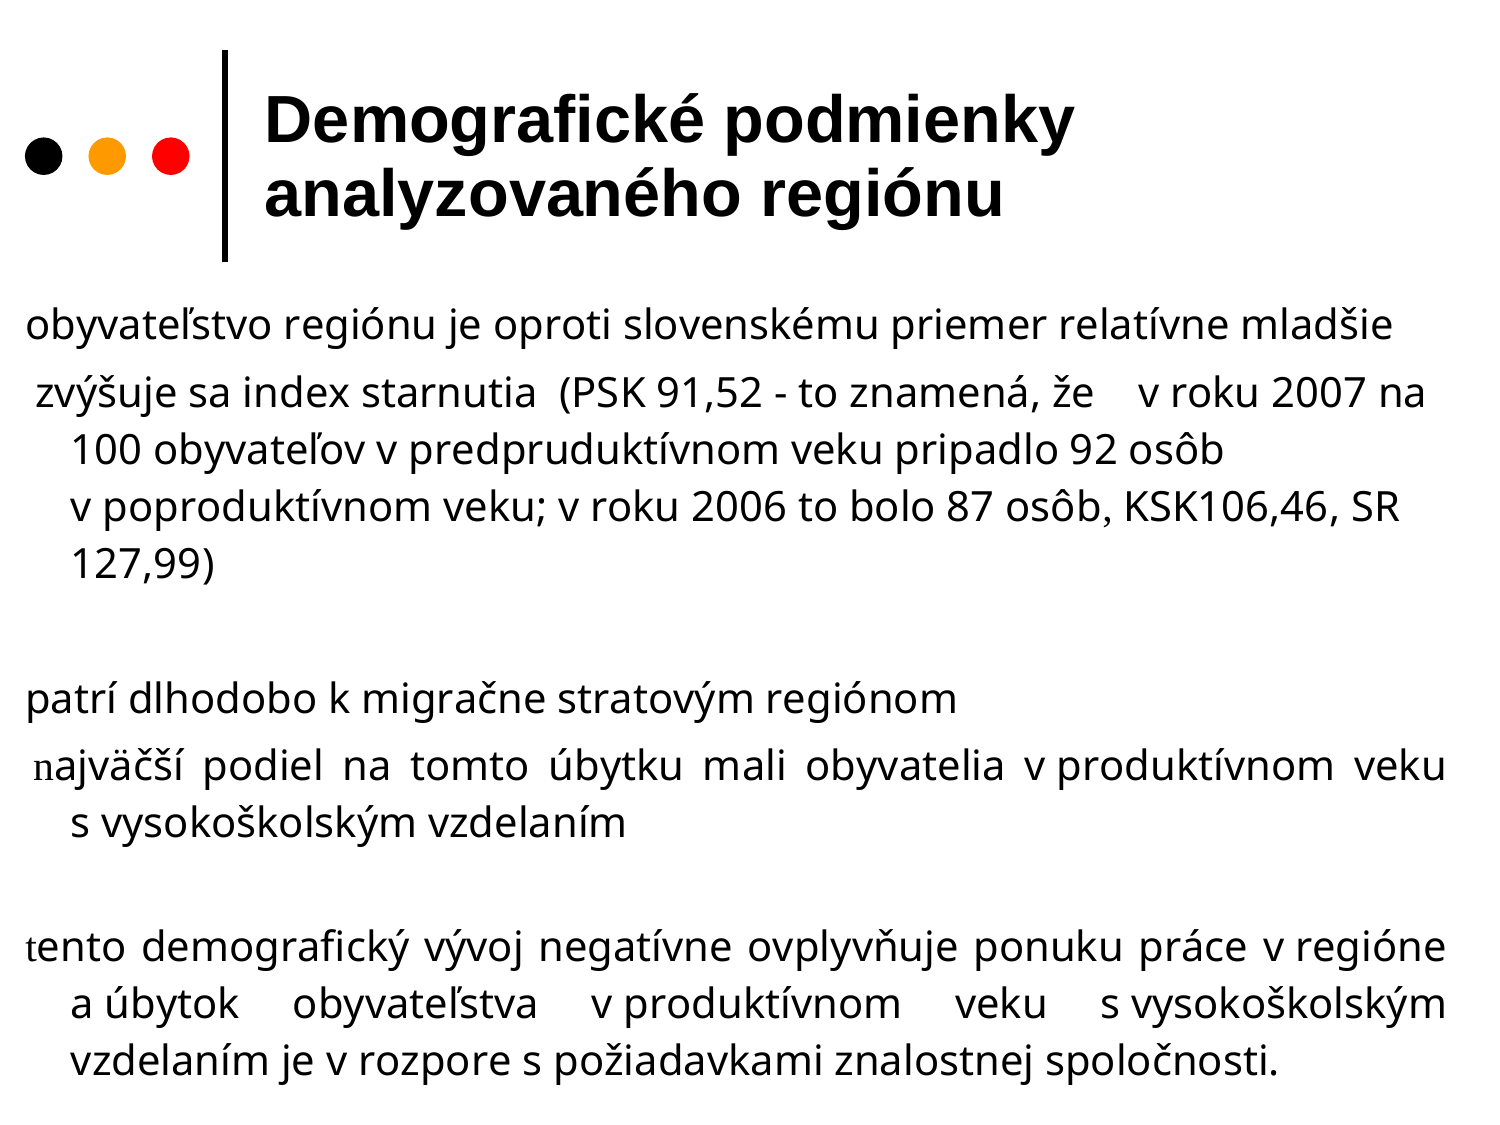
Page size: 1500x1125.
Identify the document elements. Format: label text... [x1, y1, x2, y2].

title Demografické podmienky analyzovaného regiónu [249, 37, 1401, 276]
list obyvateľstvo regiónu je oproti slovenskému priemer relatívne mladšie zvýšuje sa index starnutia (PSK 91,52 - to znamená, že v roku 2007 na 100 obyvateľov v predpruduktívnom veku pripadlo 92 osôb v poproduktívnom veku; v roku 2006 to bolo 87 osôb, KSK106,46, SR 127,99) patrí dlhodobo k migračne stratovým regiónom najväčší podiel na tomto úbytku mali obyvatelia v produktívnom veku s vysokoškolským vzdelaním tento demografický vývoj negatívne ovplyvňuje ponuku práce v regióne a úbytok obyvateľstva v produktívnom veku s vysokoškolským vzdelaním je v rozpore s požiadavkami znalostnej spoločnosti. [0, 287, 1463, 1125]
